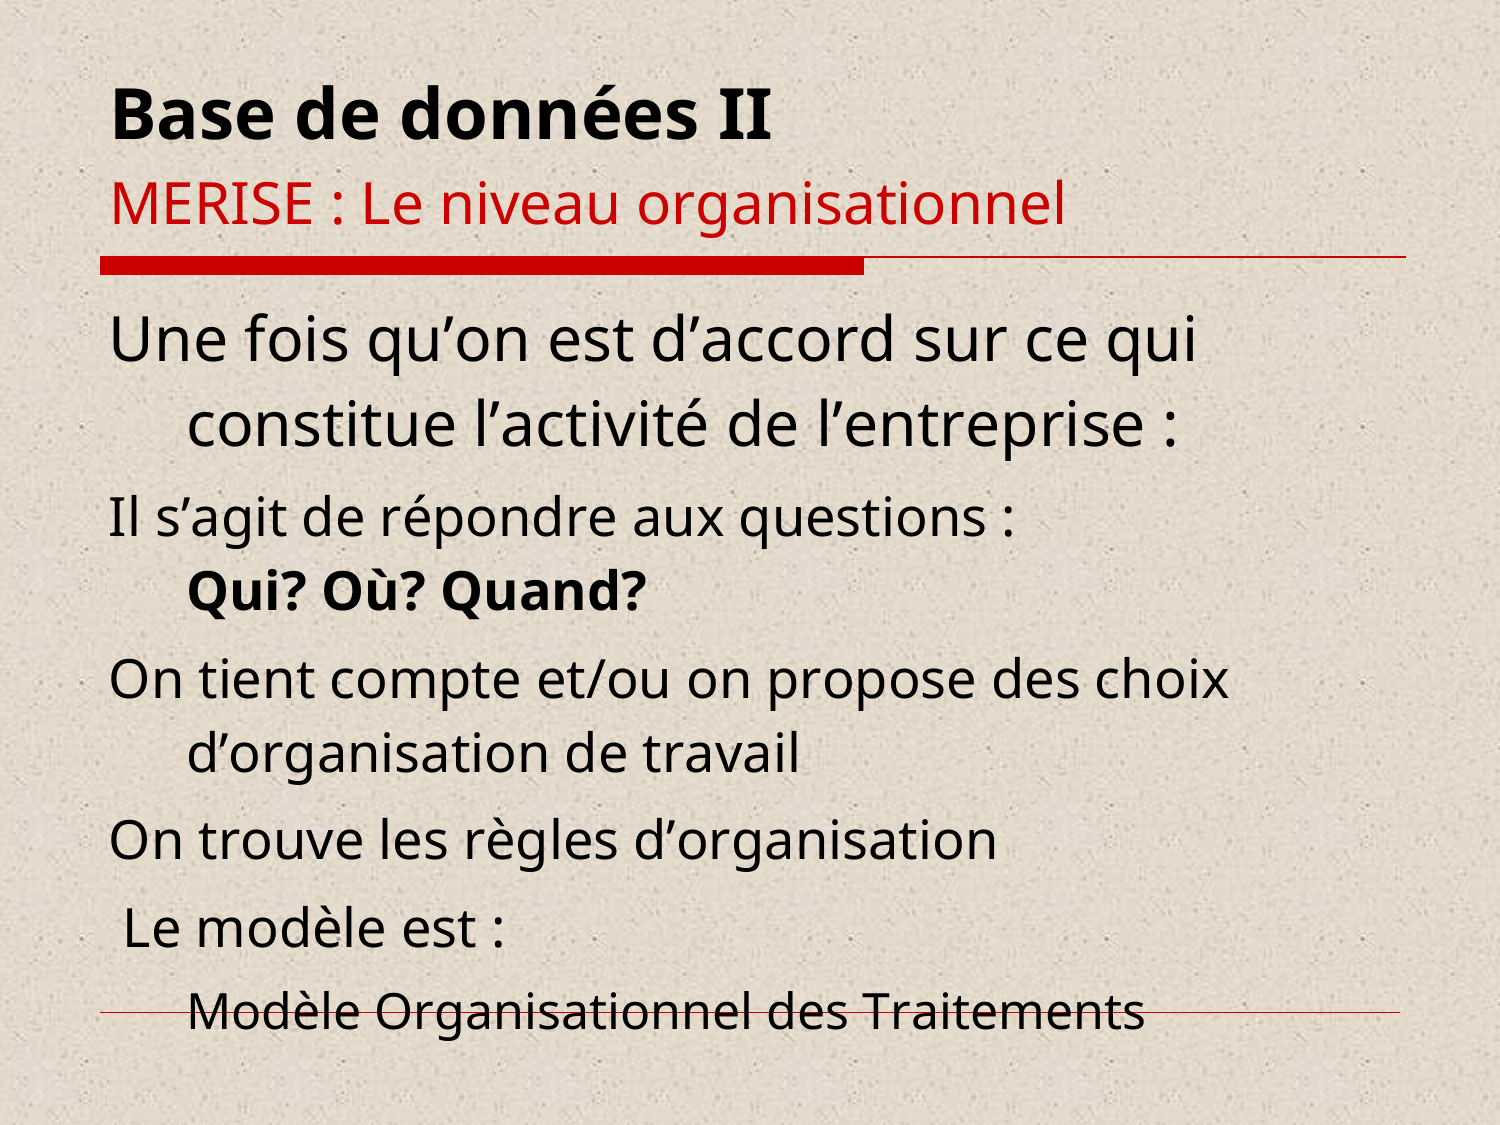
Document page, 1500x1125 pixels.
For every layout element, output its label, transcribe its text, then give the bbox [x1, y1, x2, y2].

list Une fois qu’on est d’accord sur ce qui constitue l’activité de l’entreprise : Il s’agit de répondre aux questions : Qui? Où? Quand? On tient compte et/ou on propose des choix d’organisation de travail On trouve les règles d’organisation Le modèle est : Modèle Organisationnel des Traitements [94, 287, 1400, 988]
picture [0, 0, 1500, 1125]
title Base de données II MERISE : Le niveau organisationnel [94, 49, 1407, 250]
